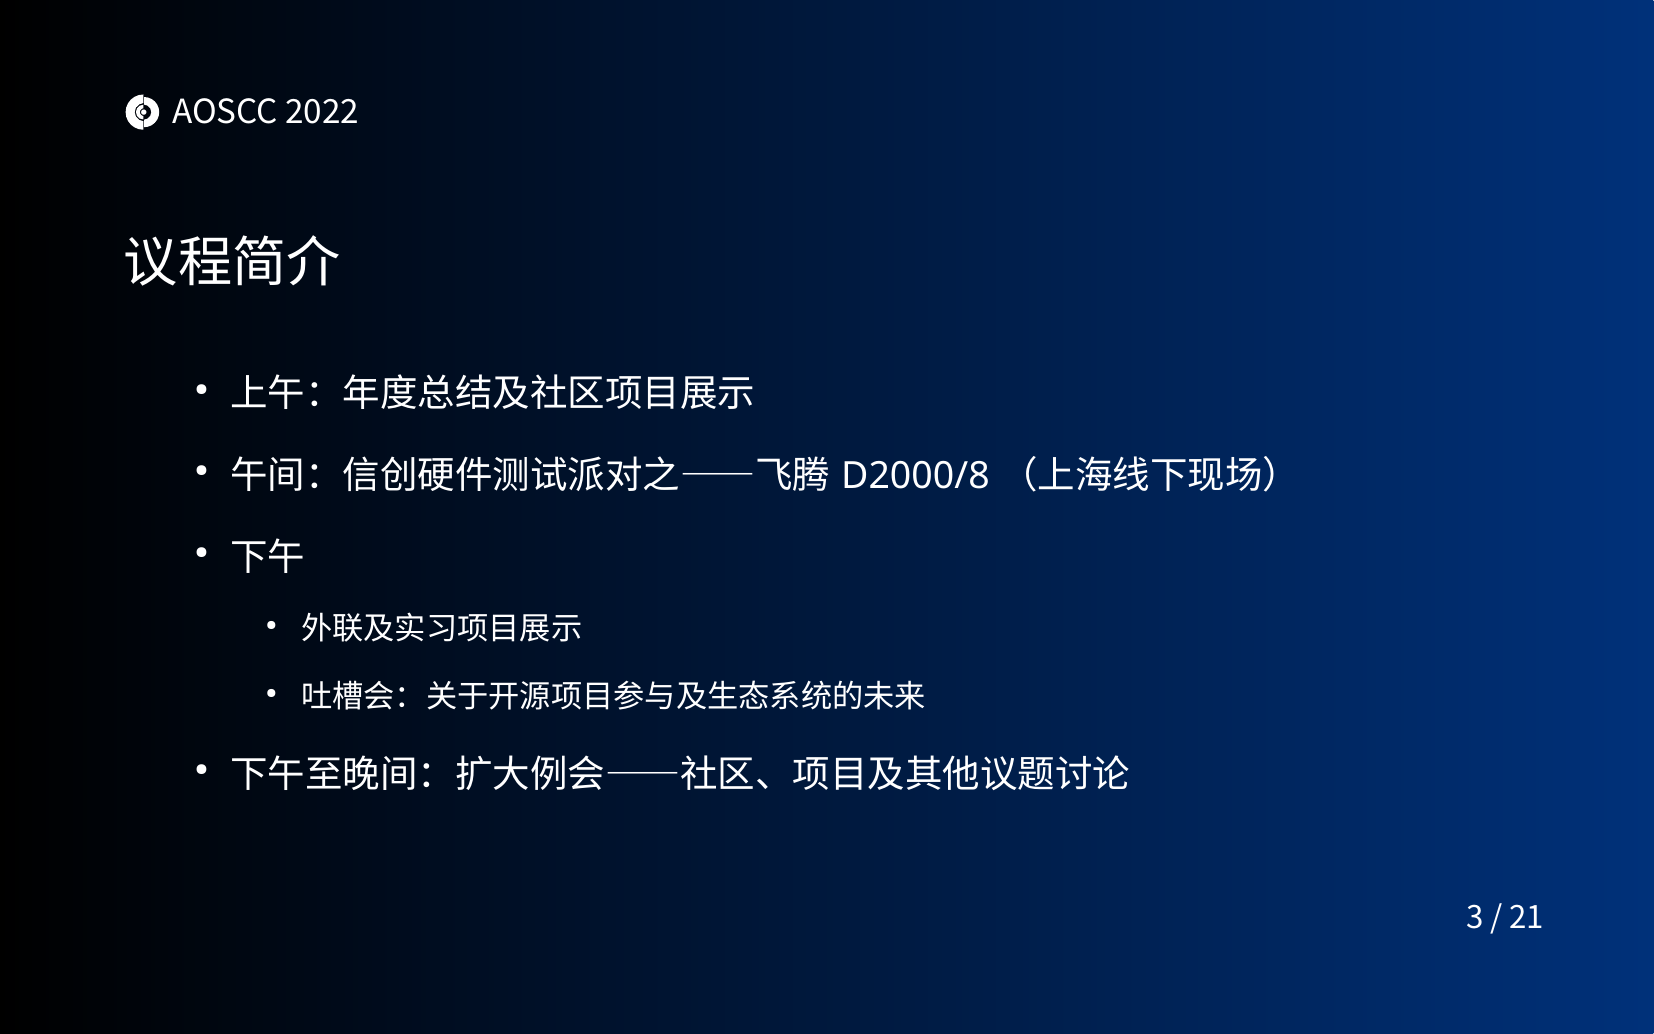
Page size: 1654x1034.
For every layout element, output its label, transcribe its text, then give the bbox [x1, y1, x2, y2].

subtitle 议程简介 [124, 218, 1536, 297]
text_box <编号> / 21 [1086, 885, 1560, 957]
text_box AOSCC 2022 [172, 84, 1654, 134]
picture [118, 88, 167, 136]
text_box 上午：年度总结及社区项目展示 午间：信创硬件测试派对之——飞腾D2000/8（上海线下现场） 下午 外联及实习项目展示 吐槽会：关于开源项目参与及生态系统的未来 下午至晚间：扩大例会——社区、项目及其他议题讨论 [124, 336, 1536, 798]
